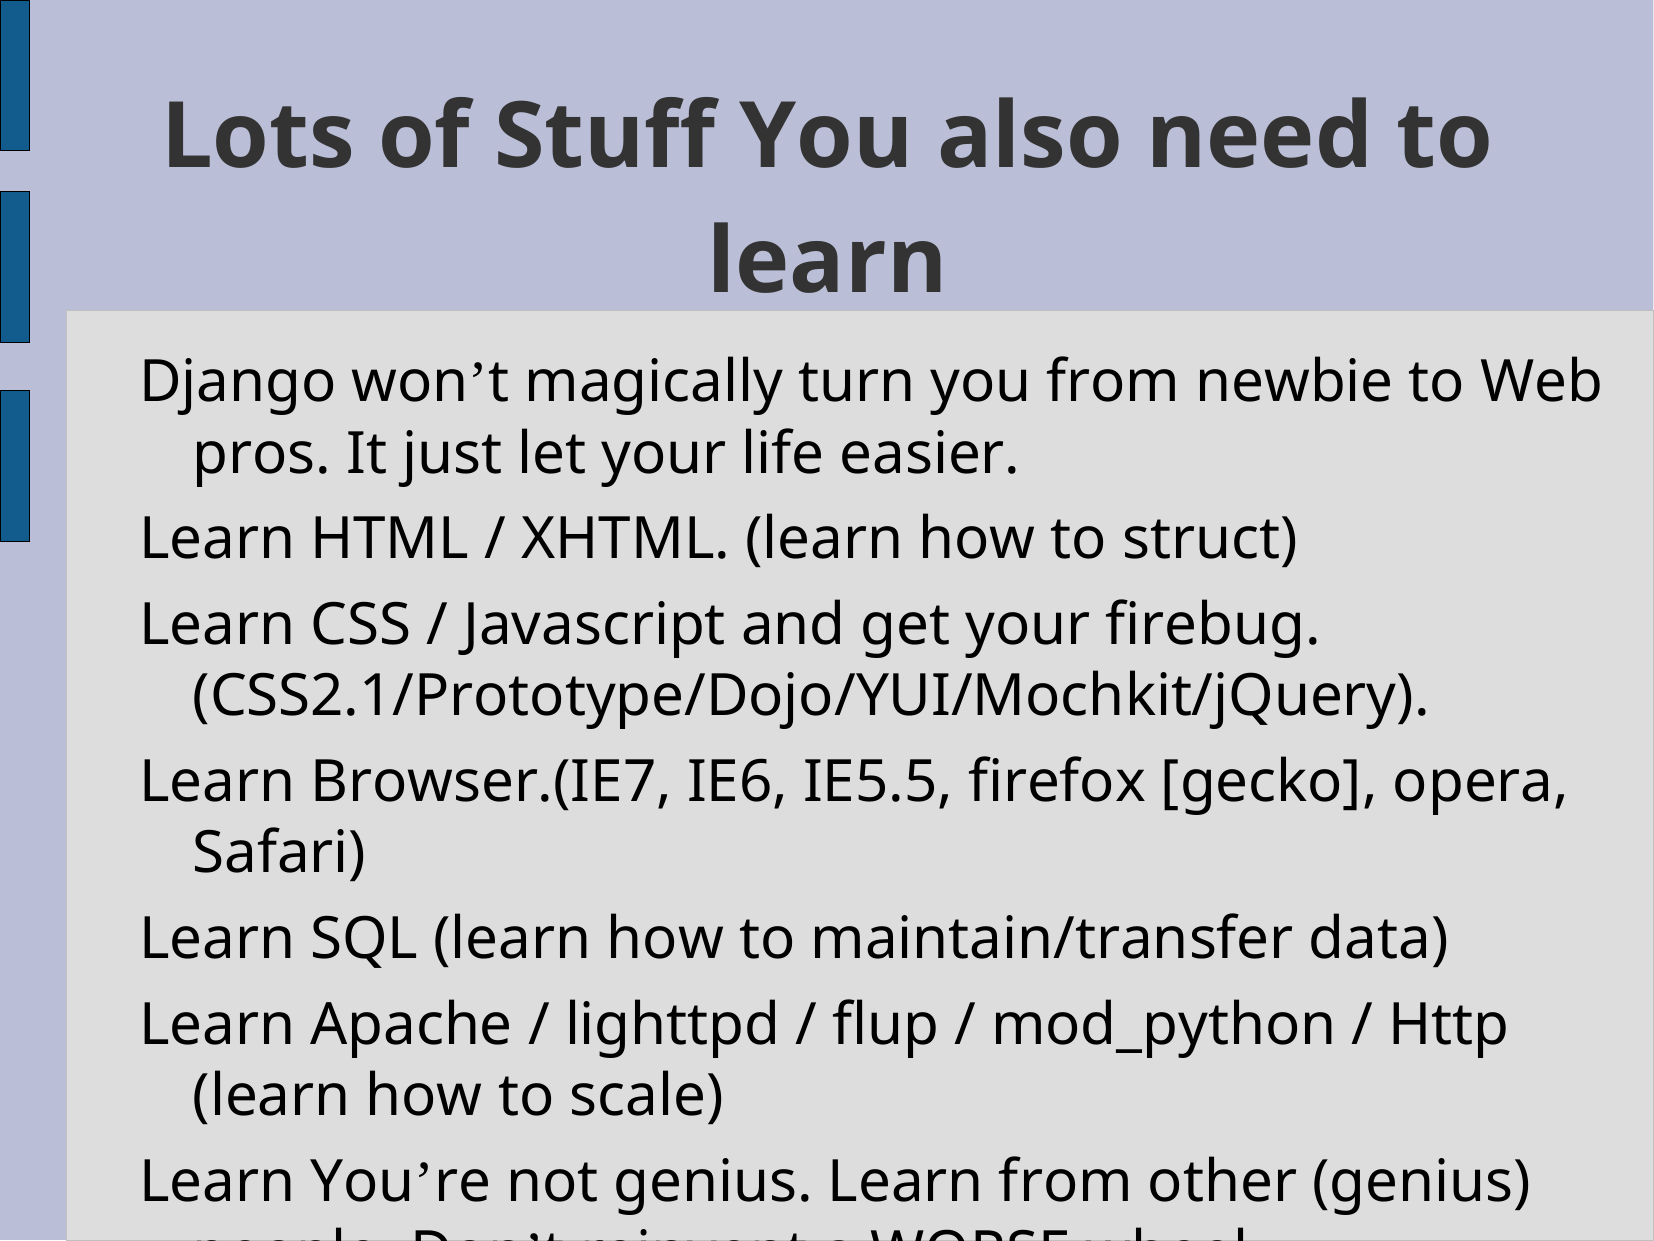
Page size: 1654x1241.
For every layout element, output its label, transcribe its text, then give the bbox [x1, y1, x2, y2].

list Django won’t magically turn you from newbie to Web pros. It just let your life easier. Learn HTML / XHTML. (learn how to struct) Learn CSS / Javascript and get your firebug. (CSS2.1/Prototype/Dojo/YUI/Mochkit/jQuery). Learn Browser.(IE7, IE6, IE5.5, firefox [gecko], opera, Safari) Learn SQL (learn how to maintain/transfer data) Learn Apache / lighttpd / flup / mod_python / Http (learn how to scale) Learn You’re not genius. Learn from other (genius) people. Don’t reinvent a WORSE wheel. [121, 344, 1625, 1241]
title Lots of Stuff You also need to learn [121, 84, 1534, 305]
